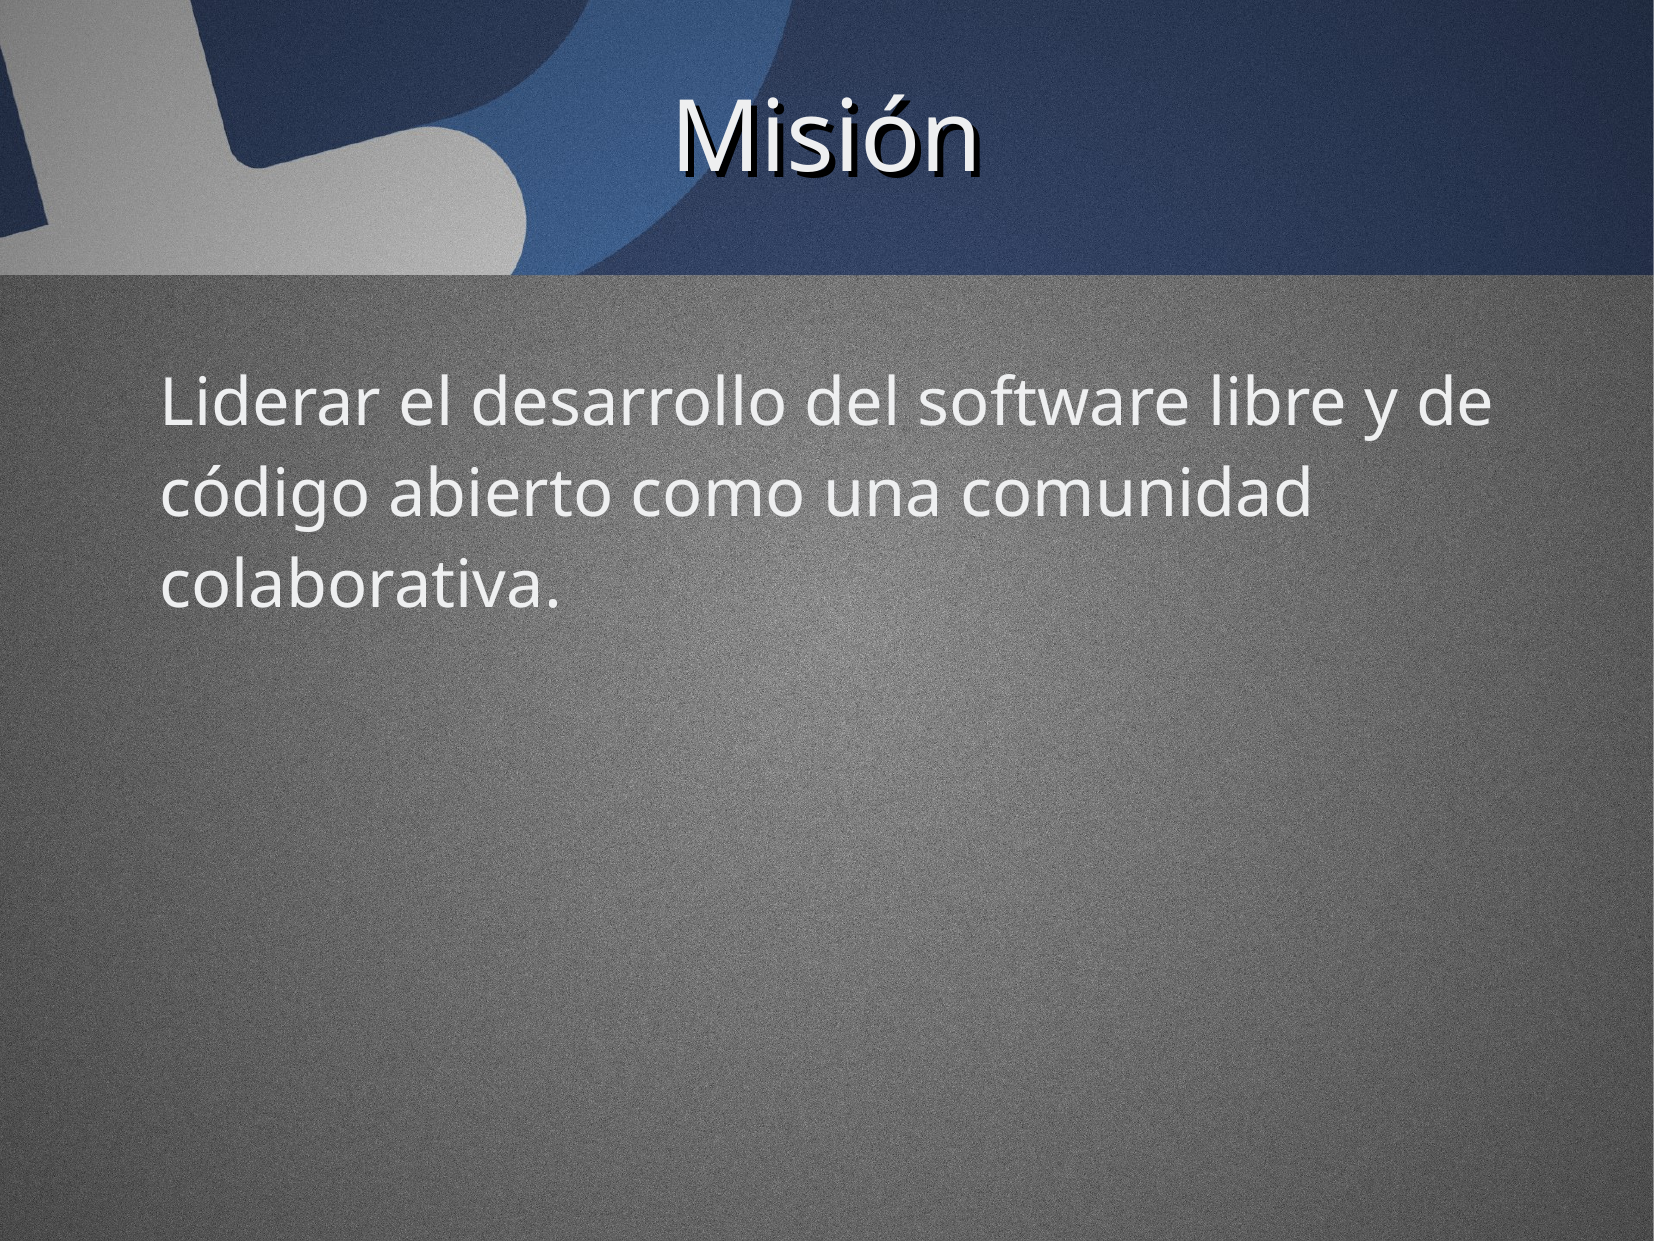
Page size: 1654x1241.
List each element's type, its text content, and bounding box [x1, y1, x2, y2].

list Liderar el desarrollo del software libre y de código abierto como una comunidad colaborativa. [88, 354, 1565, 1063]
picture [0, 0, 1654, 1241]
title Misión [88, 29, 1565, 237]
